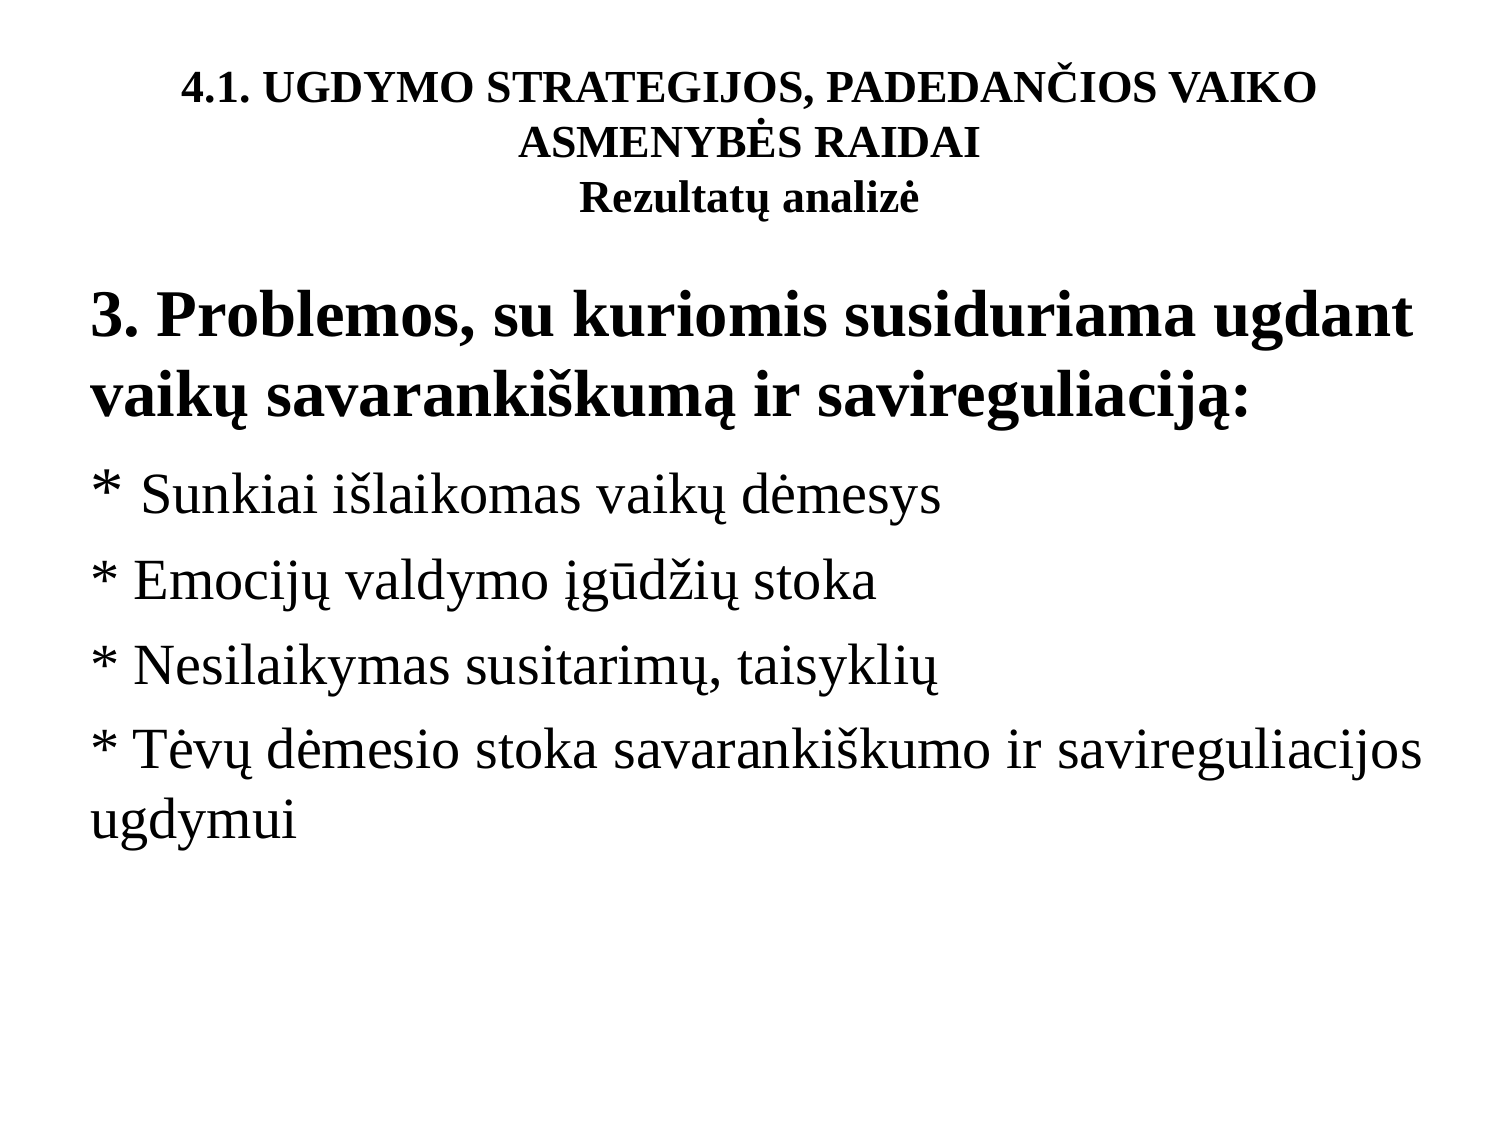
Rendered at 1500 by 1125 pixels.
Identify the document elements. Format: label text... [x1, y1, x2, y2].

title 4.1. UGDYMO STRATEGIJOS, PADEDANČIOS VAIKO ASMENYBĖS RAIDAI Rezultatų analizė [75, 45, 1426, 233]
list 3. Problemos, su kuriomis susiduriama ugdant vaikų savarankiškumą ir savireguliaciją: * Sunkiai išlaikomas vaikų dėmesys * Emocijų valdymo įgūdžių stoka * Nesilaikymas susitarimų, taisyklių * Tėvų dėmesio stoka savarankiškumo ir savireguliacijos ugdymui [75, 262, 1483, 1005]
